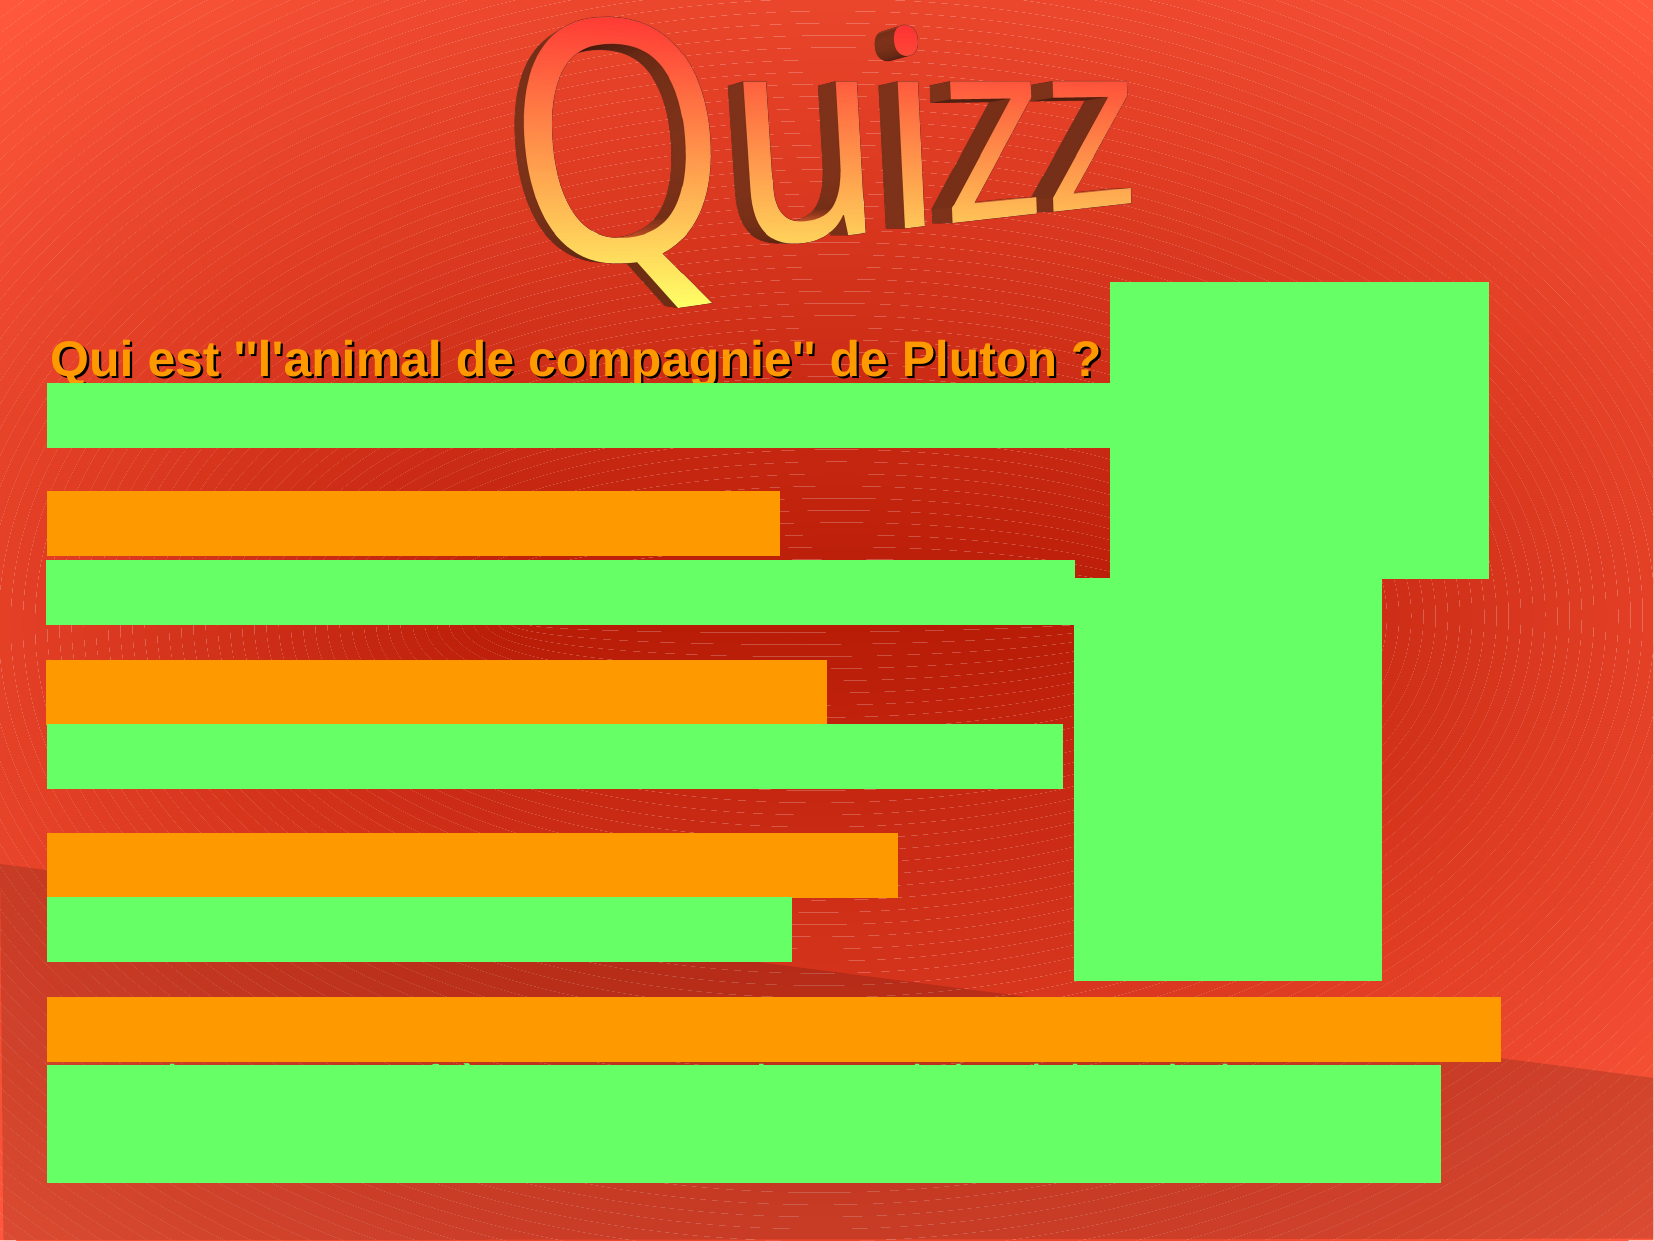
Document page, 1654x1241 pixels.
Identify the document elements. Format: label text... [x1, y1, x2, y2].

title [82, 59, 627, 265]
text_box [47, 997, 1501, 1062]
title [663, 59, 1571, 265]
text_box [46, 660, 1063, 789]
text_box [46, 282, 1489, 981]
text_box [47, 833, 898, 962]
text_box Qui est ''l'animal de compagnie'' de Pluton ? L' animal de compagnie de Pluton est Cèrbère Qui est l'épouse de Pluton ? C' est Proserpine qui est la femme de pluton . Qui sont les parents de Pluton ? Les parents de Pluton sont Saturne et Rhéa . Comment est appelé Pluton en grec ? Pluton est appelé Hadès en grec. Qui sont ses deux autres frères qui sont rois d'un royaume ? Ses deux autres frères sont Jupiter : roi du ciel et de la terre et Neptune : roi des mers et des océans . [35, 323, 1630, 1183]
text_box [47, 491, 780, 556]
title [552, 59, 671, 237]
text_box [47, 1065, 1441, 1183]
